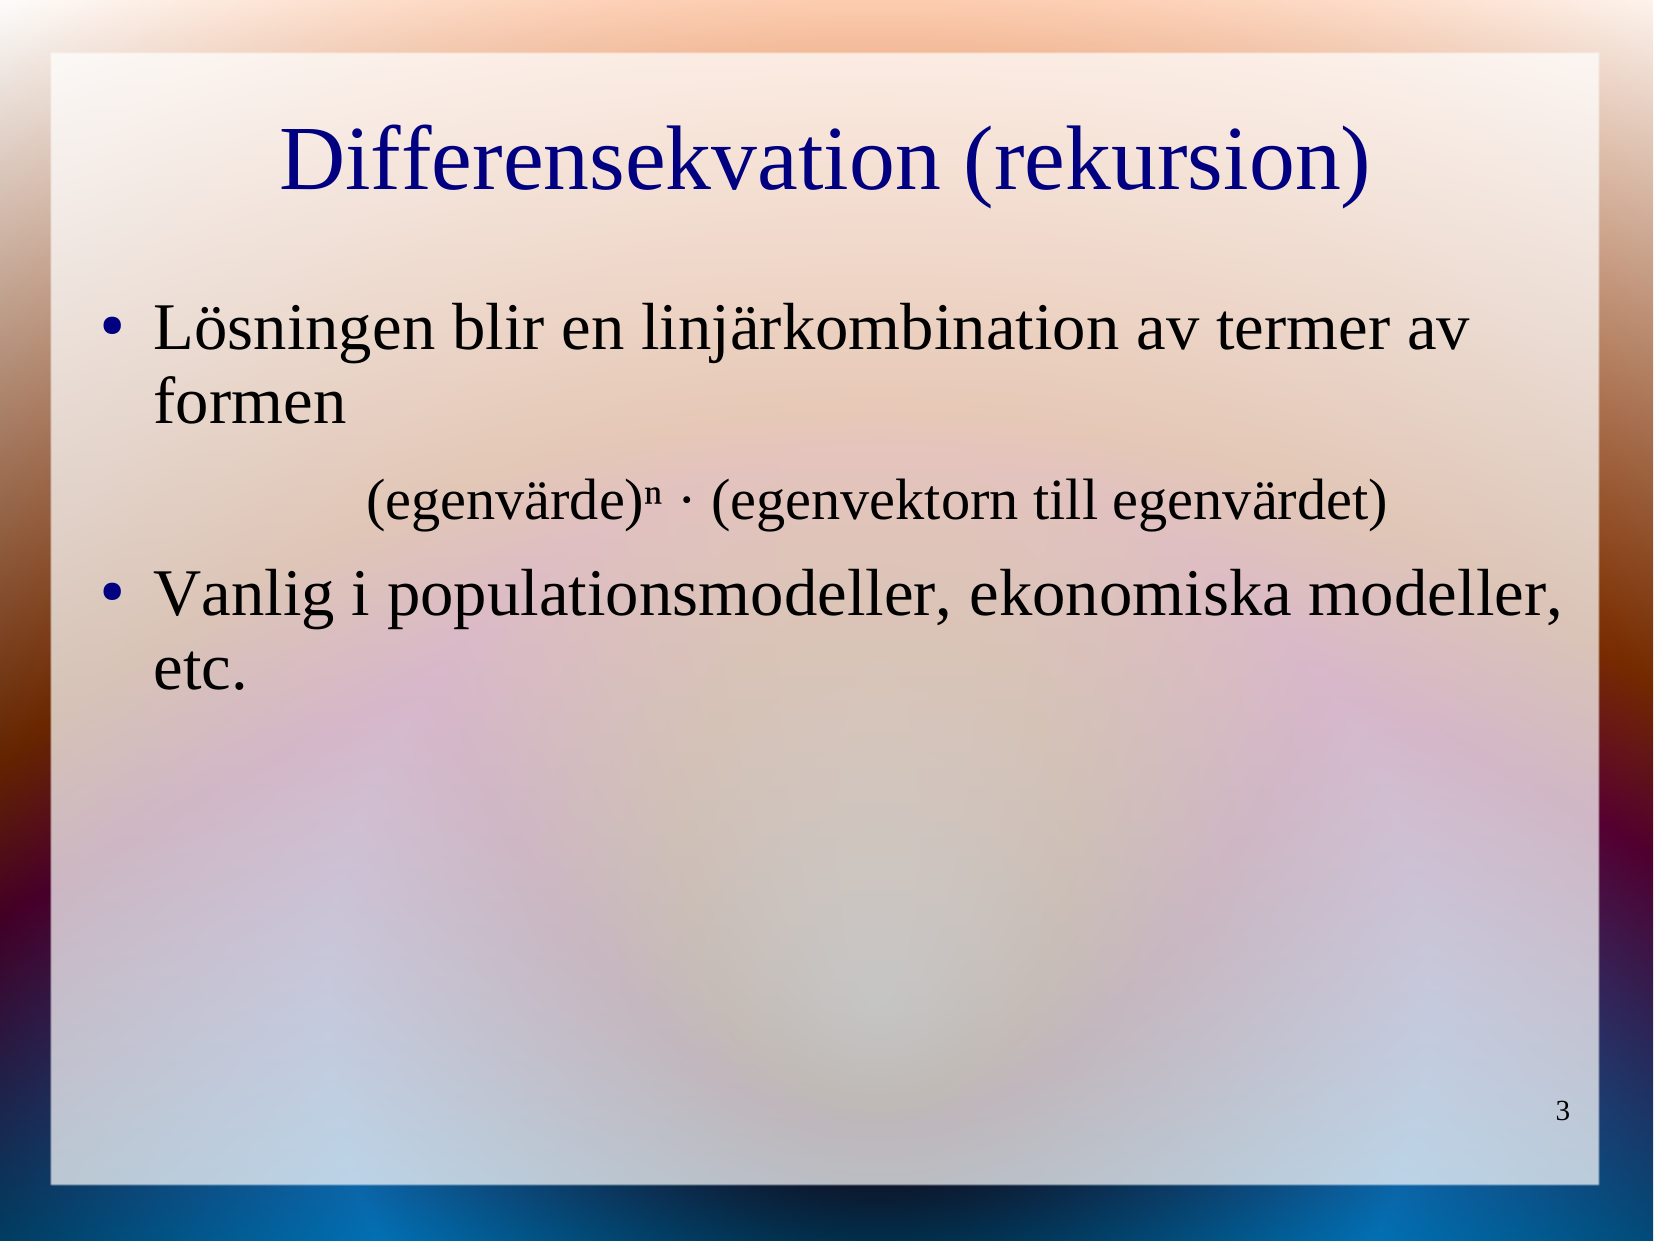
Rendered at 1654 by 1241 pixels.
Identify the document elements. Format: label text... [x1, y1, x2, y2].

title Differensekvation (rekursion) [82, 55, 1571, 263]
picture [0, 0, 1654, 1241]
list Lösningen blir en linjärkombination av termer av formen (egenvärde)ⁿ · (egenvektorn till egenvärdet) Vanlig i populationsmodeller, ekonomiska modeller, etc. [82, 290, 1571, 1034]
